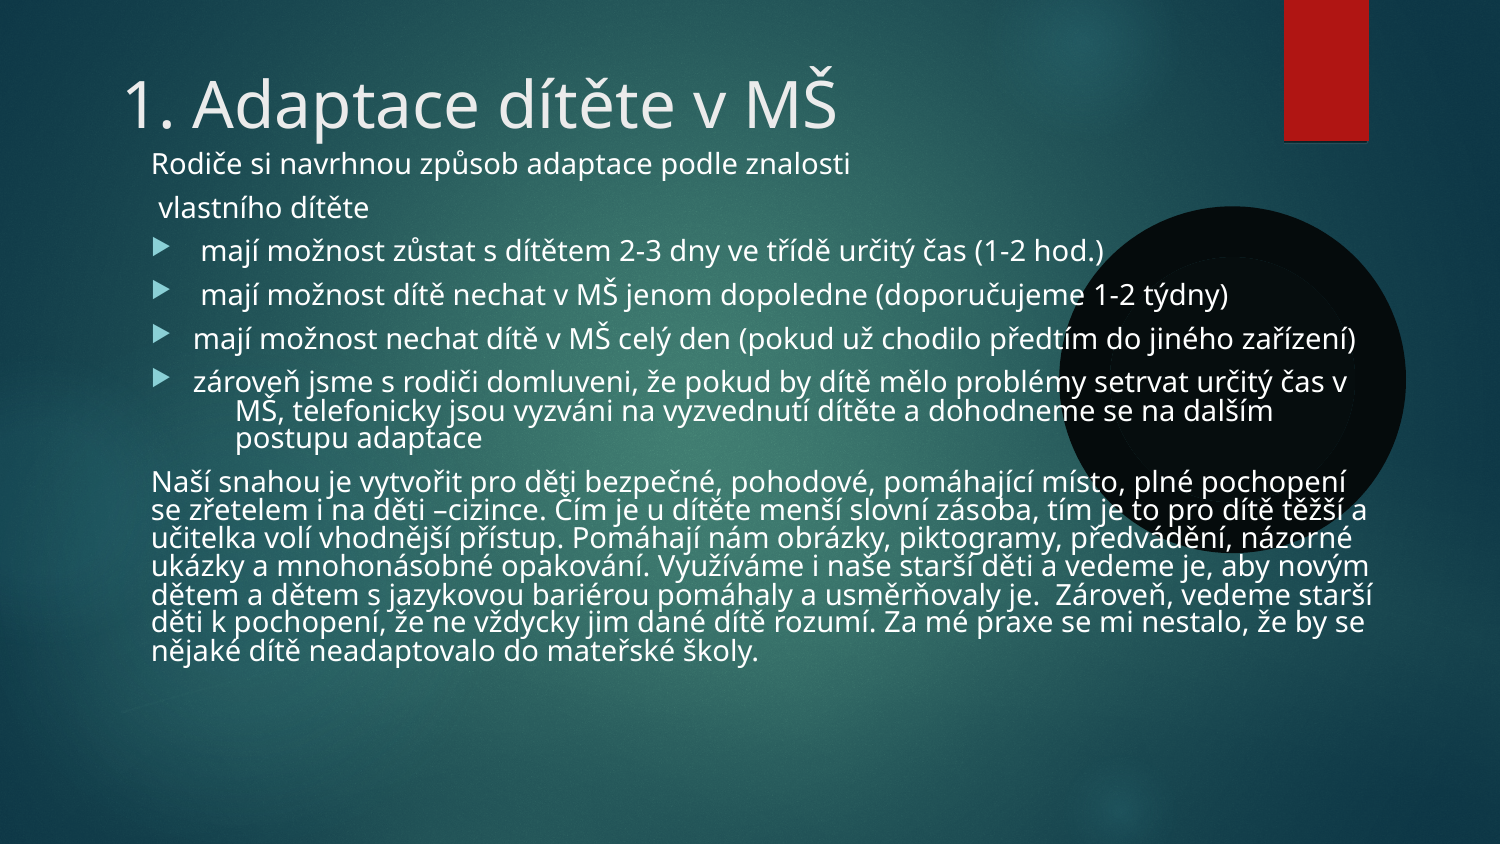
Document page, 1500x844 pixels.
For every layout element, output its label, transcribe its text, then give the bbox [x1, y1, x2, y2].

list Rodiče si navrhnou způsob adaptace podle znalosti vlastního dítěte mají možnost zůstat s dítětem 2-3 dny ve třídě určitý čas (1-2 hod.) mají možnost dítě nechat v MŠ jenom dopoledne (doporučujeme 1-2 týdny) mají možnost nechat dítě v MŠ celý den (pokud už chodilo předtím do jiného zařízení) zároveň jsme s rodiči domluveni, že pokud by dítě mělo problémy setrvat určitý čas v MŠ, telefonicky jsou vyzváni na vyzvednutí dítěte a dohodneme se na dalším postupu adaptace Naší snahou je vytvořit pro děti bezpečné, pohodové, pomáhající místo, plné pochopení se zřetelem i na děti –cizince. Čím je u dítěte menší slovní zásoba, tím je to pro dítě těžší a učitelka volí vhodnější přístup. Pomáhají nám obrázky, piktogramy, předvádění, názorné ukázky a mnohonásobné opakování. Využíváme i naše starší děti a vedeme je, aby novým dětem a dětem s jazykovou bariérou pomáhaly a usměrňovaly je. Zároveň, vedeme starší děti k pochopení, že ne vždycky jim dané dítě rozumí. Za mé praxe se mi nestalo, že by se nějaké dítě neadaptovalo do mateřské školy. [135, 144, 1400, 769]
title 1. Adaptace dítěte v MŠ [106, 55, 1237, 145]
